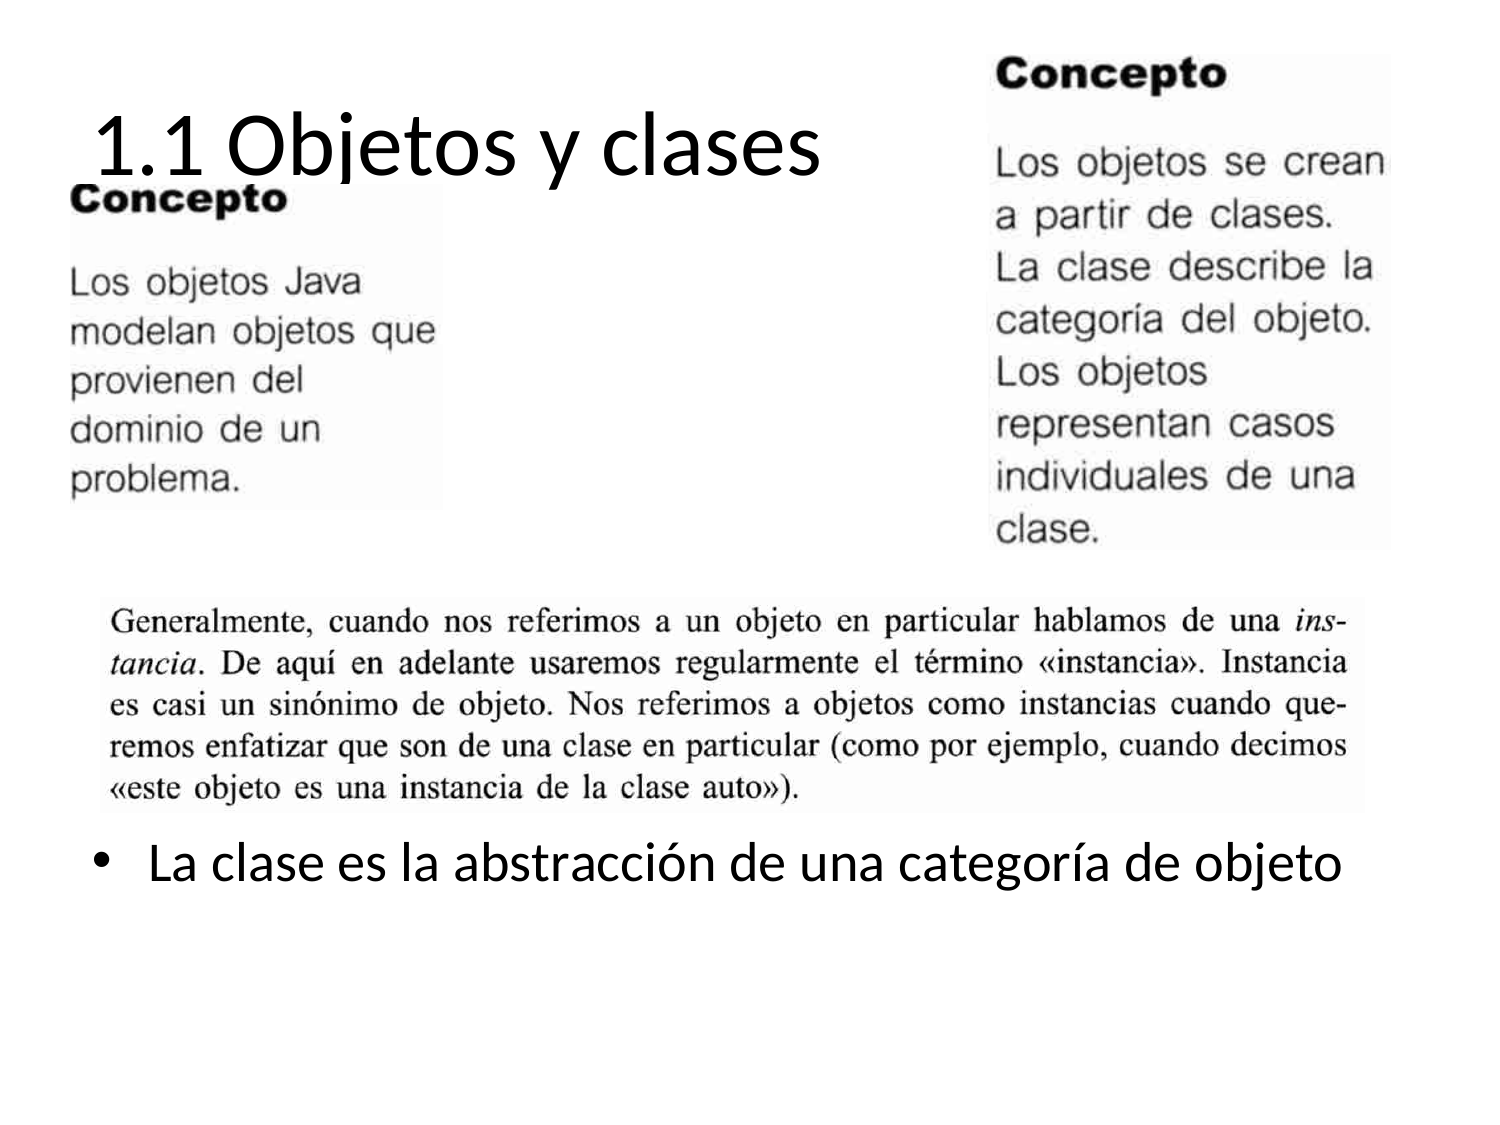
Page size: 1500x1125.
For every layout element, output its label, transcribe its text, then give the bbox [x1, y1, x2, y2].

picture [100, 597, 1365, 813]
picture [986, 54, 1391, 550]
picture [70, 184, 443, 510]
list La clase es la abstracción de una categoría de objeto [76, 825, 1427, 960]
title 1.1 Objetos y clases [75, 45, 1426, 233]
